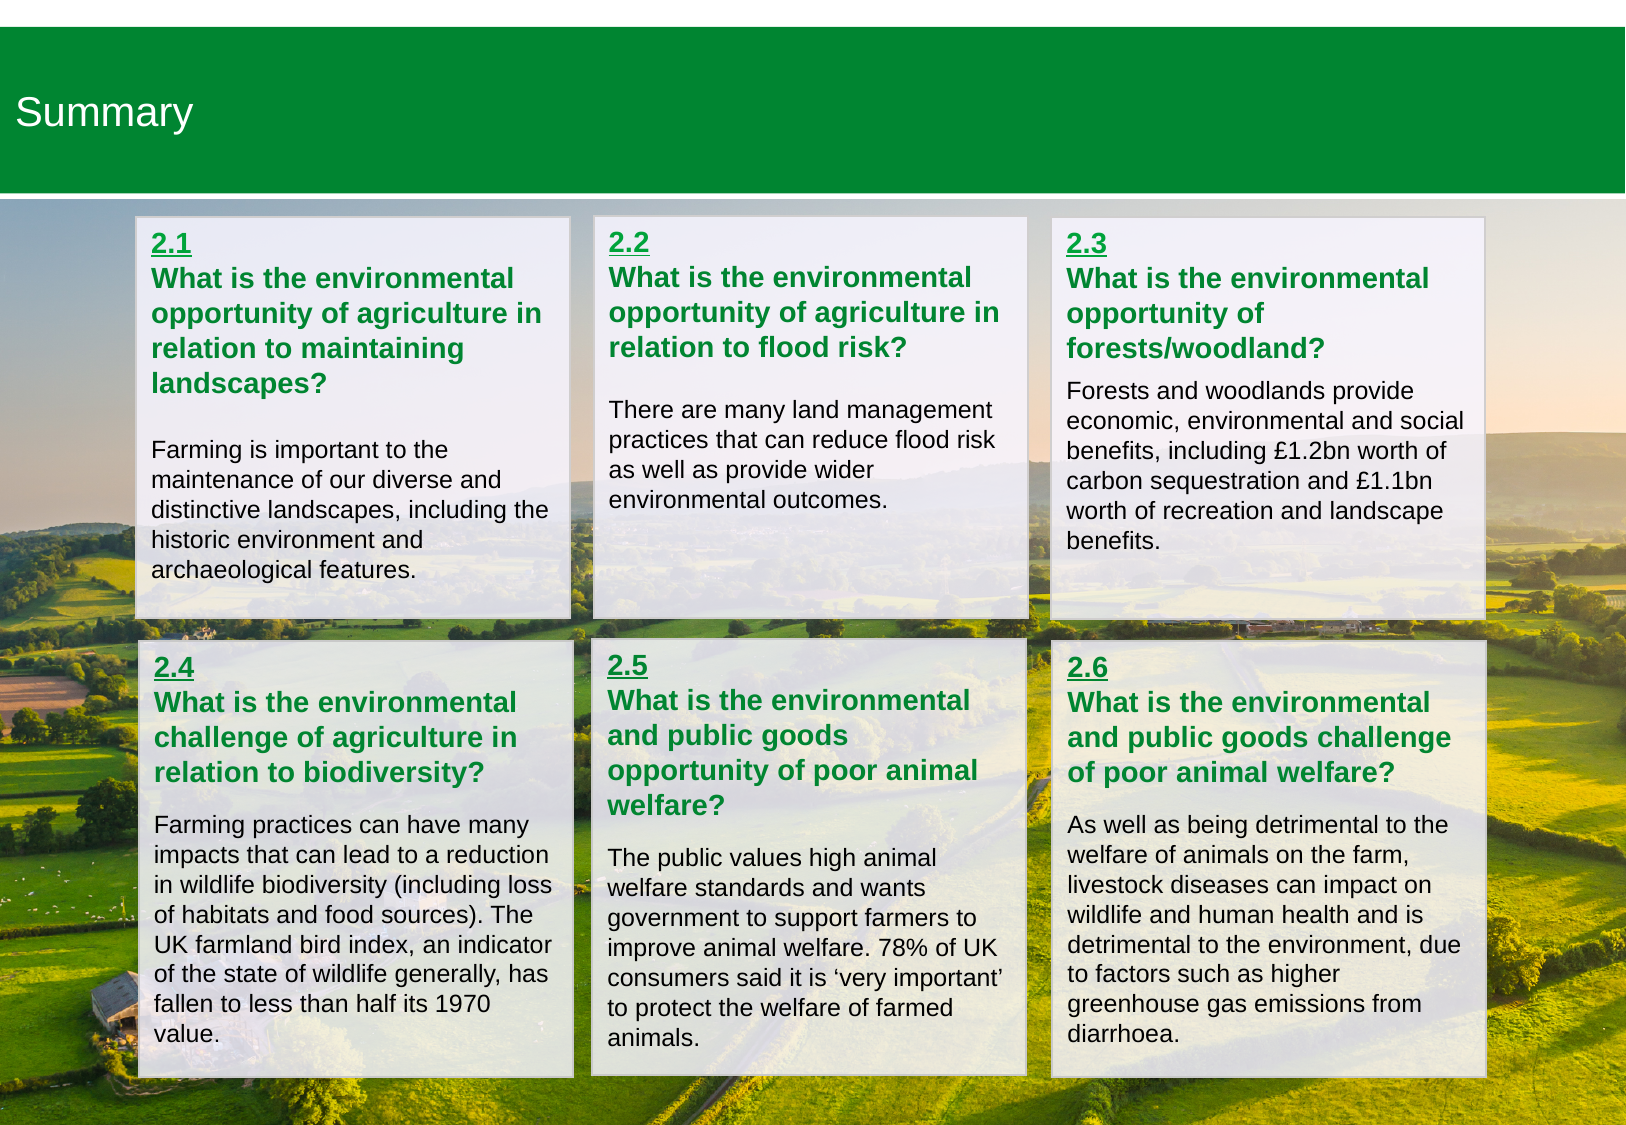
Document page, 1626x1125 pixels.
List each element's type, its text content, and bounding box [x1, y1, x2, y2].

text_box 2.6 What is the environmental and public goods challenge of poor animal welfare? As well as being detrimental to the welfare of animals on the farm, livestock diseases can impact on wildlife and human health and is detrimental to the environment, due to factors such as higher greenhouse gas emissions from diarrhoea. [1052, 641, 1486, 1077]
text_box Summary [0, 26, 1625, 194]
text_box 2.5 What is the environmental and public goods opportunity of poor animal welfare? The public values high animal welfare standards and wants government to support farmers to improve animal welfare. 78% of UK consumers said it is ‘very important’ to protect the welfare of farmed animals. [592, 639, 1026, 1075]
text_box 2.1 What is the environmental opportunity of agriculture in relation to maintaining landscapes? Farming is important to the maintenance of our diverse and distinctive landscapes, including the historic environment and archaeological features. [136, 217, 570, 618]
text_box 2.2 What is the environmental opportunity of agriculture in relation to flood risk? There are many land management practices that can reduce flood risk as well as provide wider environmental outcomes. [594, 216, 1028, 618]
text_box 2.3 What is the environmental opportunity of forests/woodland? Forests and woodlands provide economic, environmental and social benefits, including £1.2bn worth of carbon sequestration and £1.1bn worth of recreation and landscape benefits. [1051, 217, 1485, 619]
text_box 2.4 What is the environmental challenge of agriculture in relation to biodiversity? Farming practices can have many impacts that can lead to a reduction in wildlife biodiversity (including loss of habitats and food sources). The UK farmland bird index, an indicator of the state of wildlife generally, has fallen to less than half its 1970 value. [139, 641, 573, 1077]
picture [0, 199, 1625, 1125]
